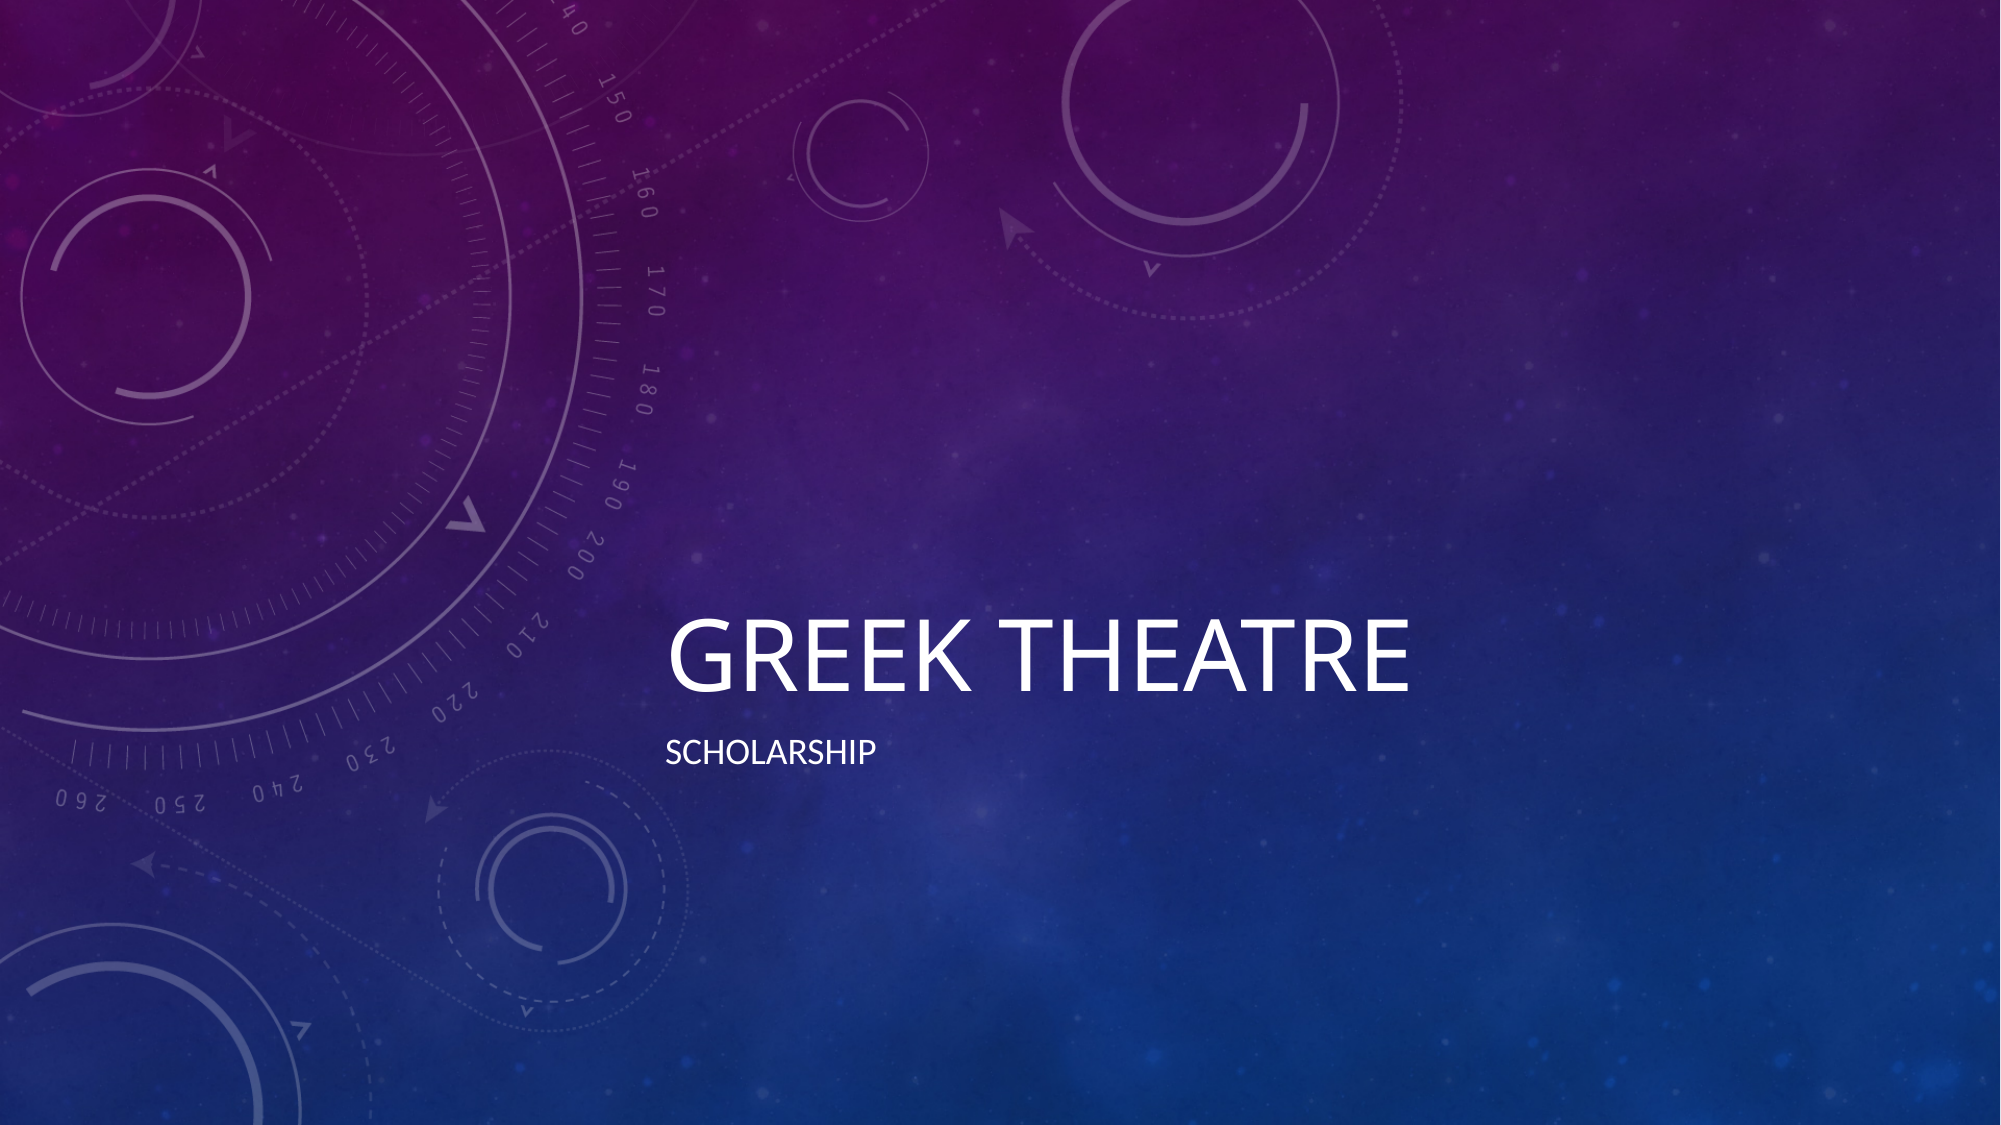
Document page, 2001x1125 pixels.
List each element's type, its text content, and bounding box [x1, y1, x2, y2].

title Greek Theatre [650, 322, 1831, 719]
subtitle Scholarship [650, 719, 1831, 951]
